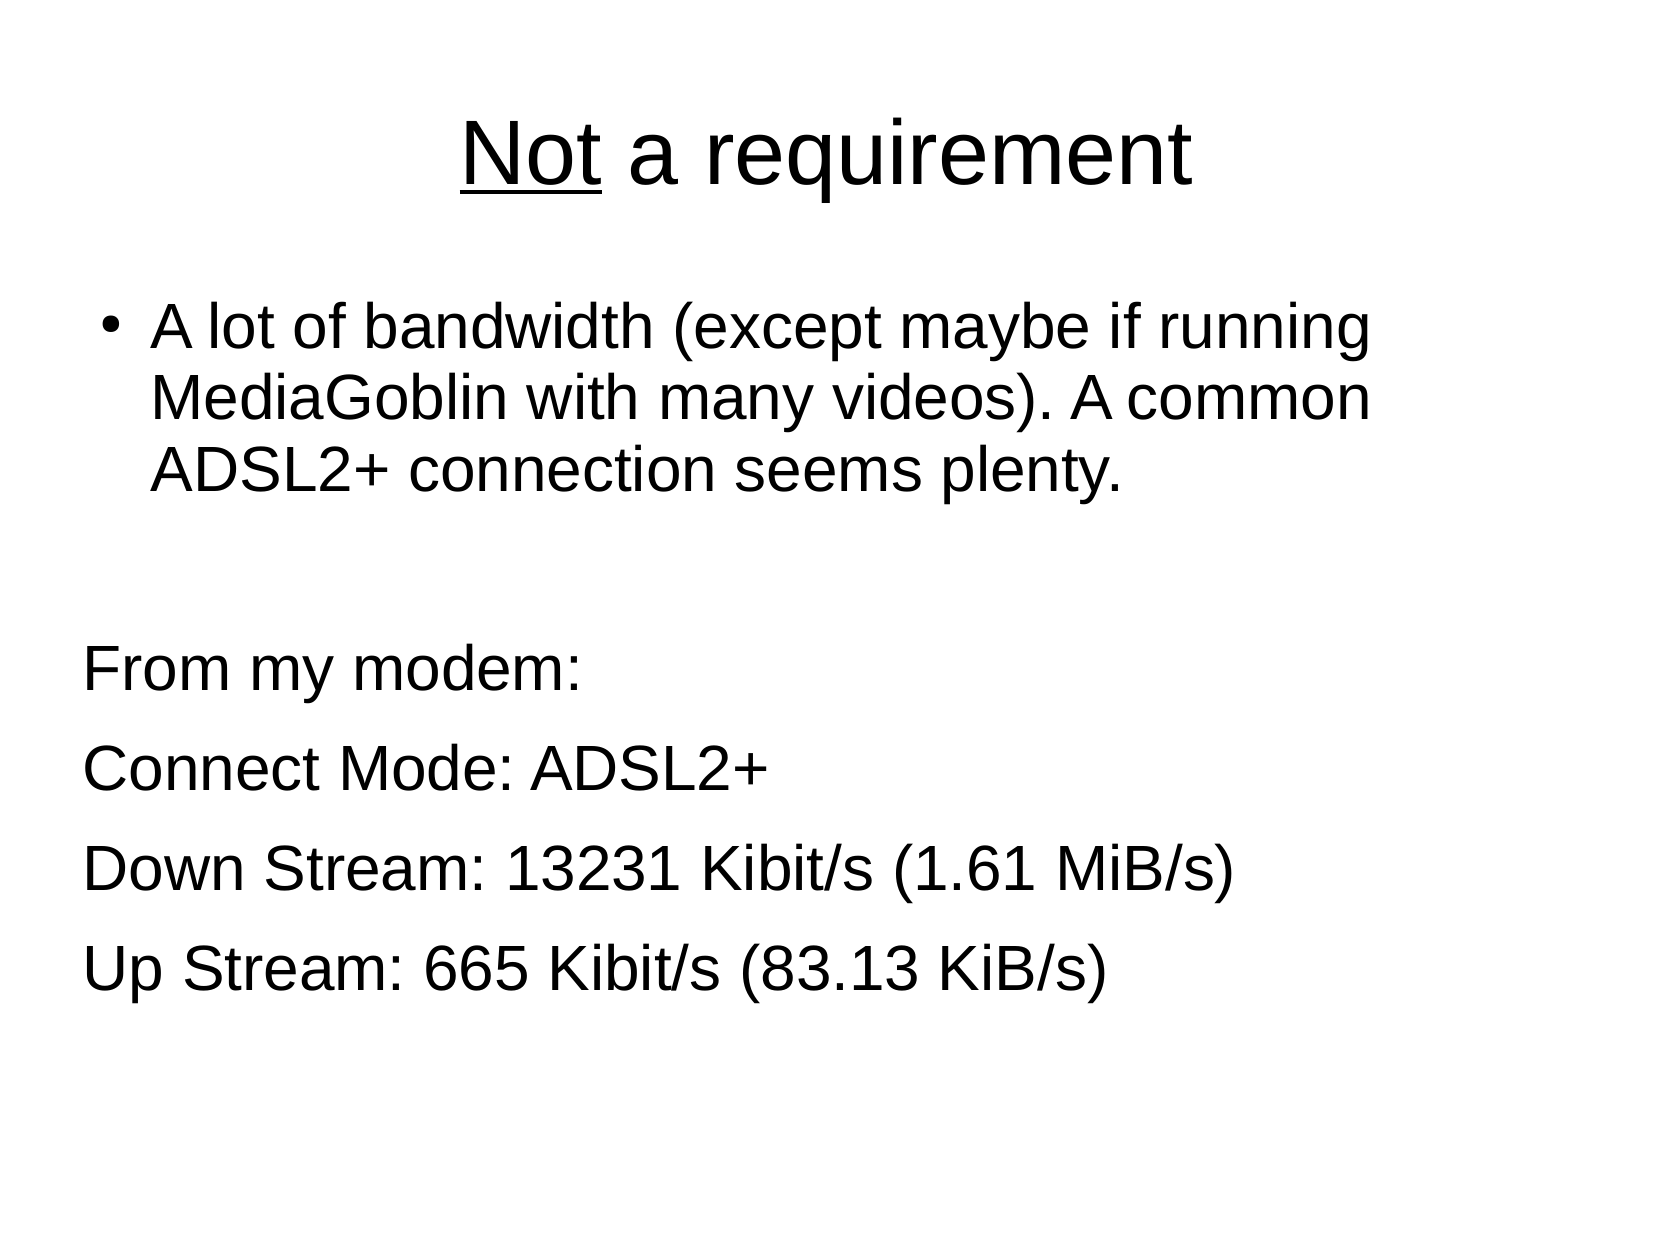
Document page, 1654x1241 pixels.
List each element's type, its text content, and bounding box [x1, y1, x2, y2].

list A lot of bandwidth (except maybe if running MediaGoblin with many videos). A common ADSL2+ connection seems plenty. From my modem: Connect Mode: ADSL2+ Down Stream: 13231 Kibit/s (1.61 MiB/s) Up Stream: 665 Kibit/s (83.13 KiB/s) [82, 290, 1538, 1010]
title Not a requirement [82, 49, 1571, 257]
